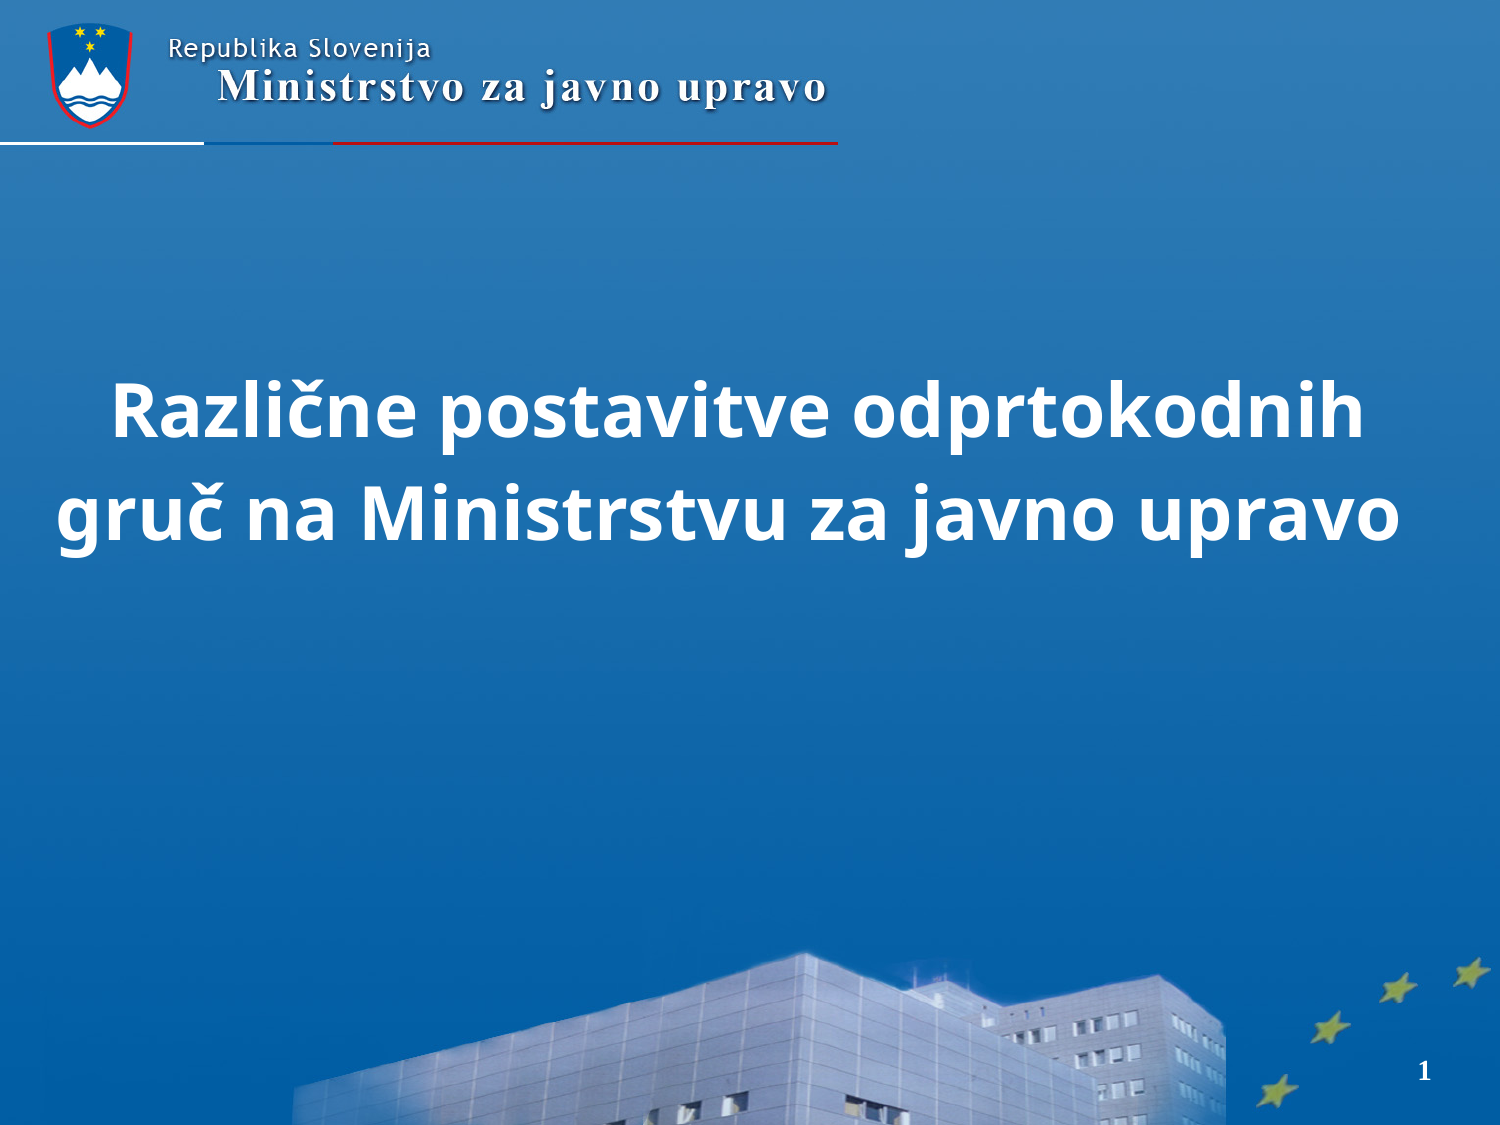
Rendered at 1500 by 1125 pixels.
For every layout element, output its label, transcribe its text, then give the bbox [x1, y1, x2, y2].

title Različne postavitve odprtokodnih gruč na Ministrstvu za javno upravo [41, 350, 1465, 621]
picture [0, 0, 1500, 1125]
